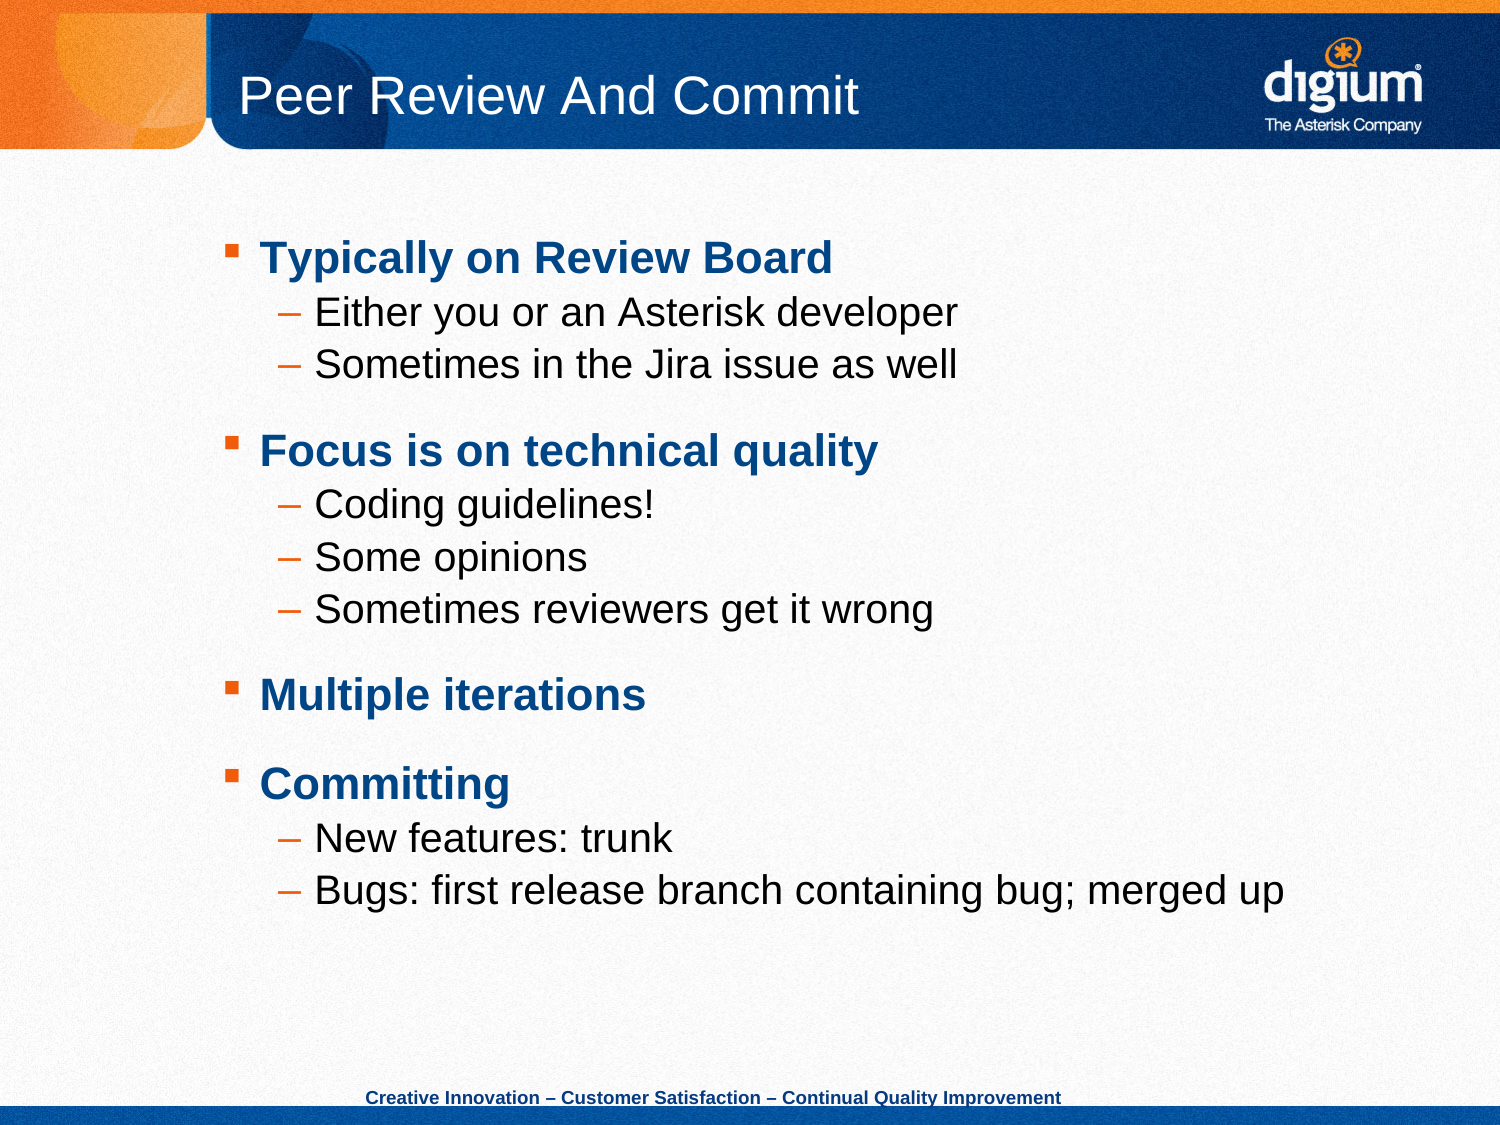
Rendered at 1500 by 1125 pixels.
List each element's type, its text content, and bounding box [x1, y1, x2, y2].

picture [0, 0, 1500, 1125]
list Typically on Review Board Either you or an Asterisk developer Sometimes in the Jira issue as well Focus is on technical quality Coding guidelines! Some opinions Sometimes reviewers get it wrong Multiple iterations Committing New features: trunk Bugs: first release branch containing bug; merged up [206, 224, 1301, 967]
title Peer Review And Commit [238, 27, 1243, 127]
